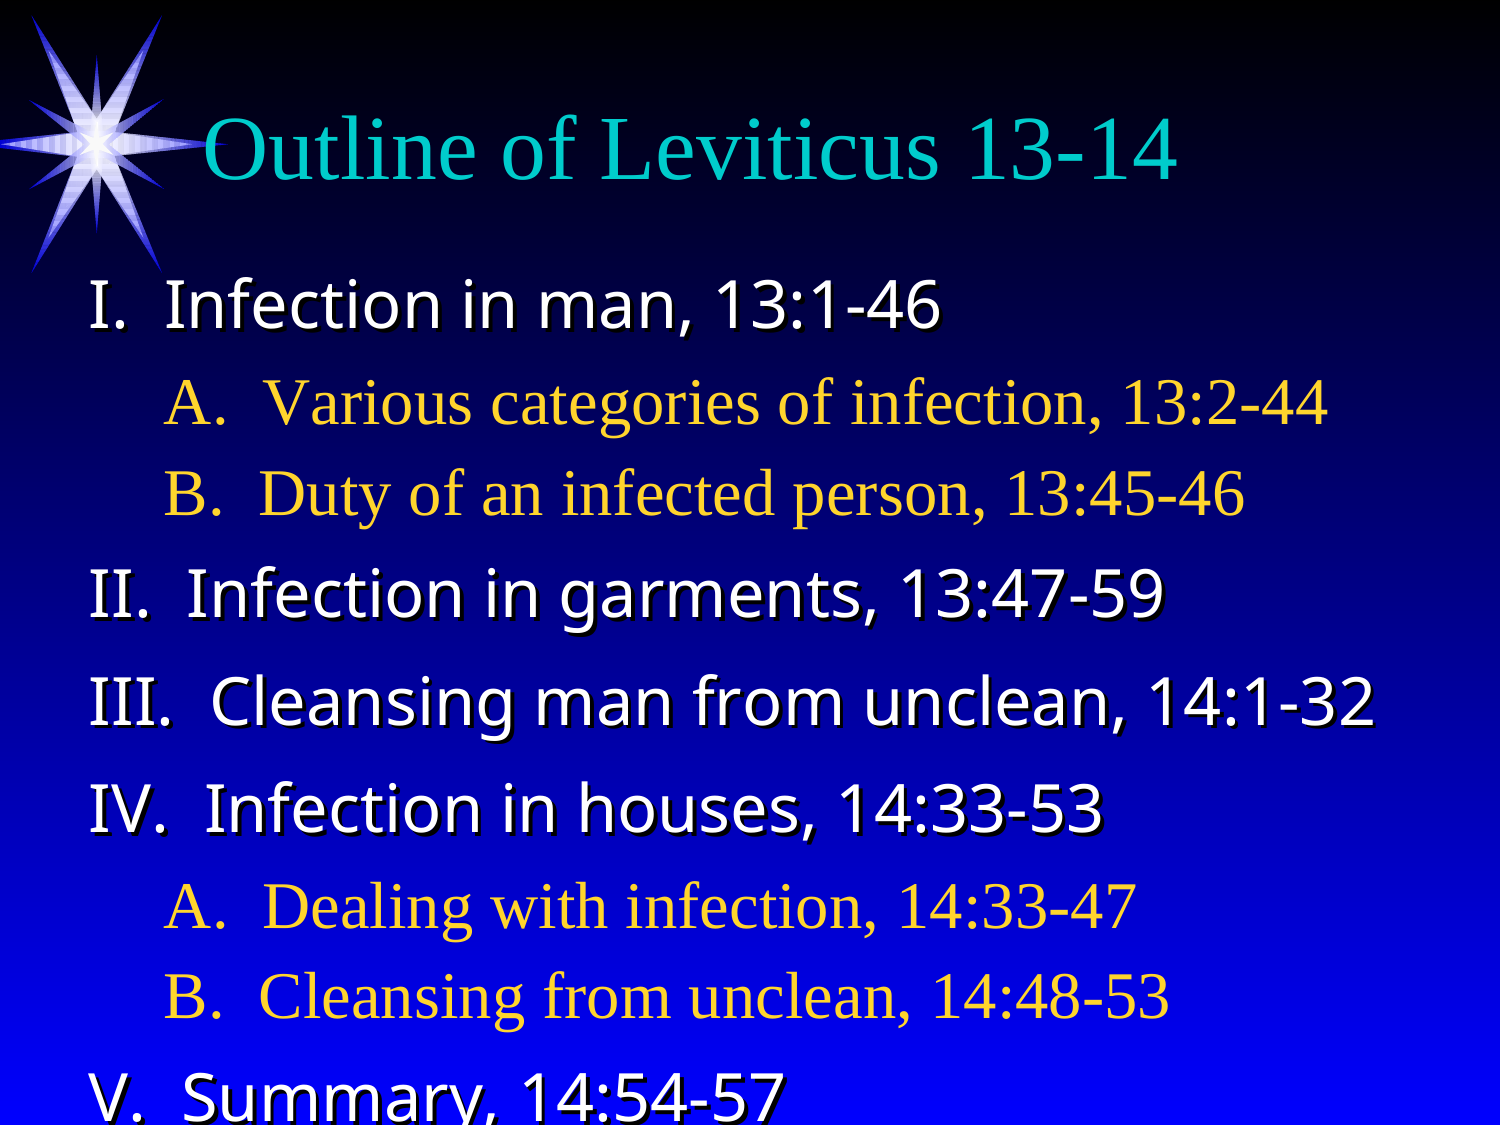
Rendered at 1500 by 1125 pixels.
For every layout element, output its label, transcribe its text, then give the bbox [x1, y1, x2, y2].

list I. Infection in man, 13:1-46 A. Various categories of infection, 13:2-44 B. Duty of an infected person, 13:45-46 II. Infection in garments, 13:47-59 III. Cleansing man from unclean, 14:1-32 IV. Infection in houses, 14:33-53 A. Dealing with infection, 14:33-47 B. Cleansing from unclean, 14:48-53 V. Summary, 14:54-57 [73, 249, 1435, 1119]
title Outline of Leviticus 13-14 [187, 54, 1436, 242]
